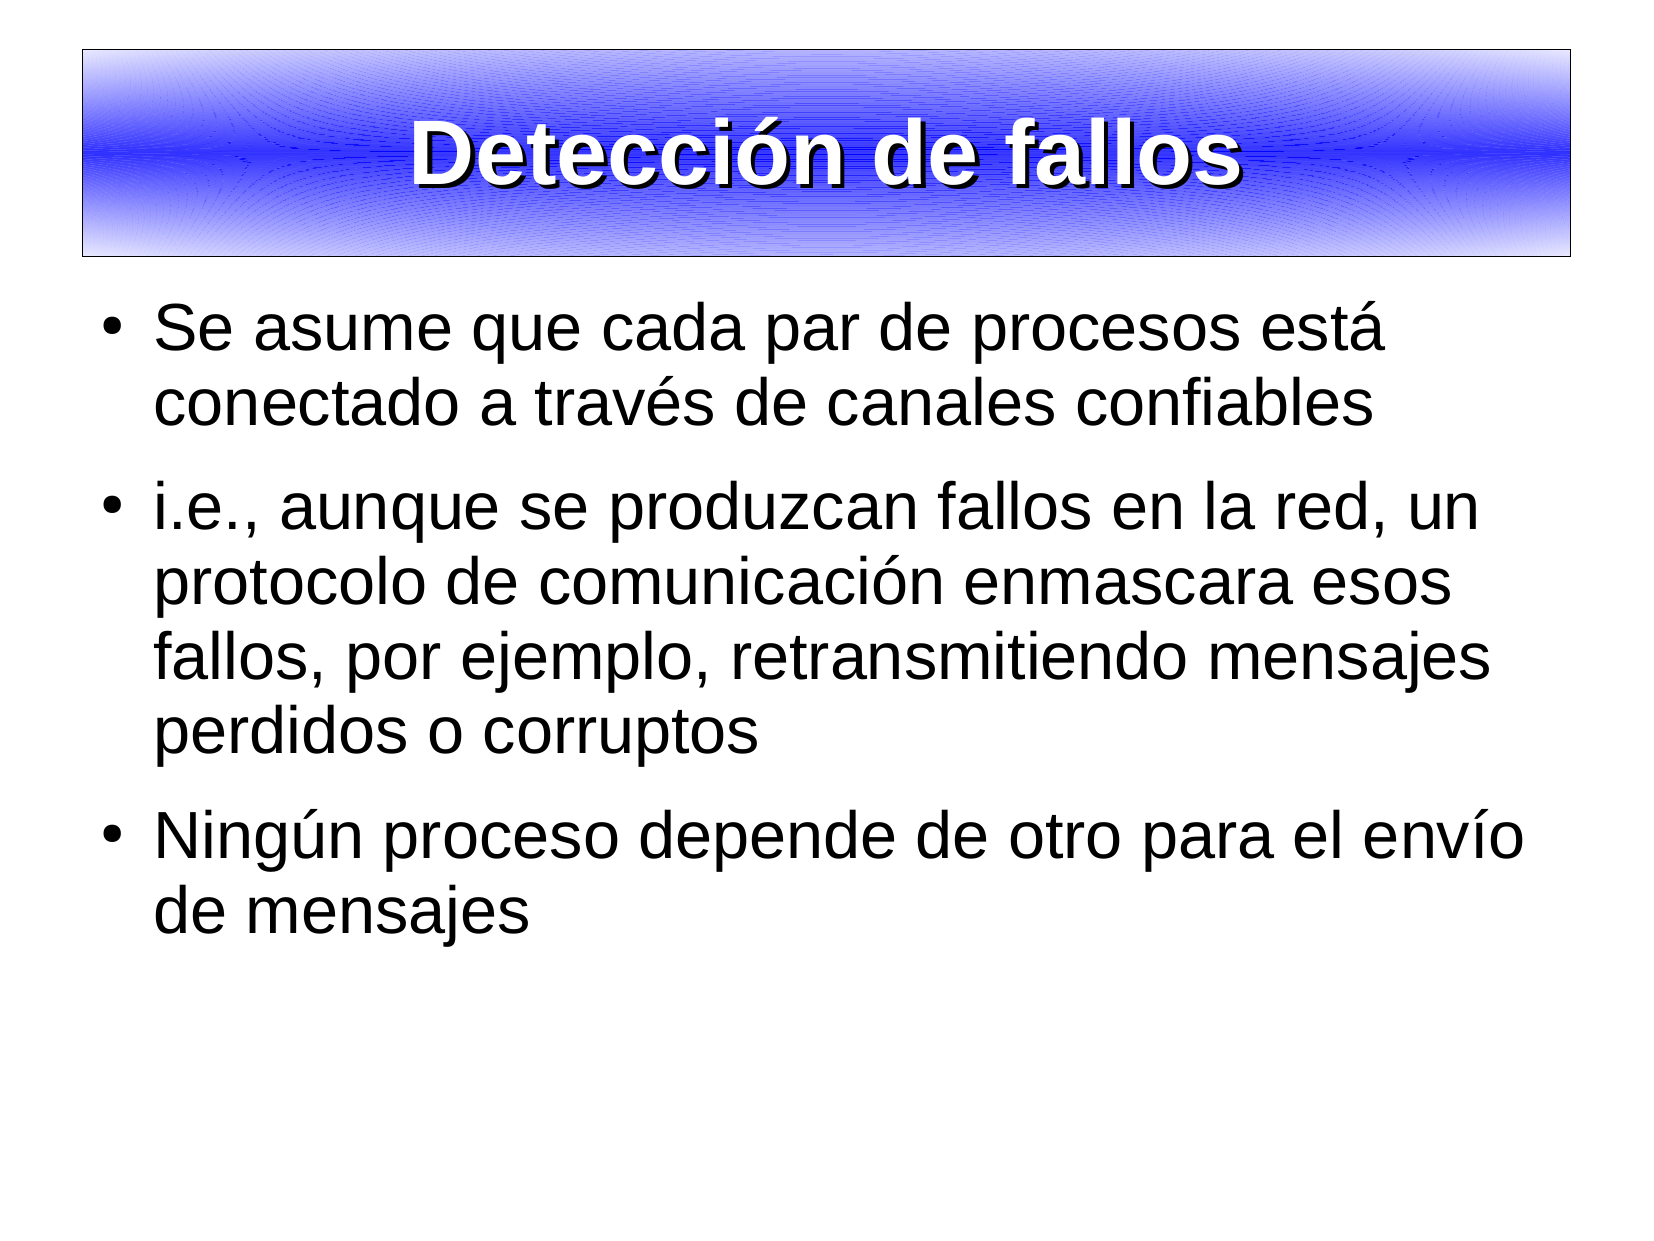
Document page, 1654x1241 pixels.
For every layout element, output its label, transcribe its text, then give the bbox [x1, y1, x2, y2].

title Detección de fallos [82, 49, 1571, 257]
list Se asume que cada par de procesos está conectado a través de canales confiables i.e., aunque se produzcan fallos en la red, un protocolo de comunicación enmascara esos fallos, por ejemplo, retransmitiendo mensajes perdidos o corruptos Ningún proceso depende de otro para el envío de mensajes [82, 290, 1571, 1109]
